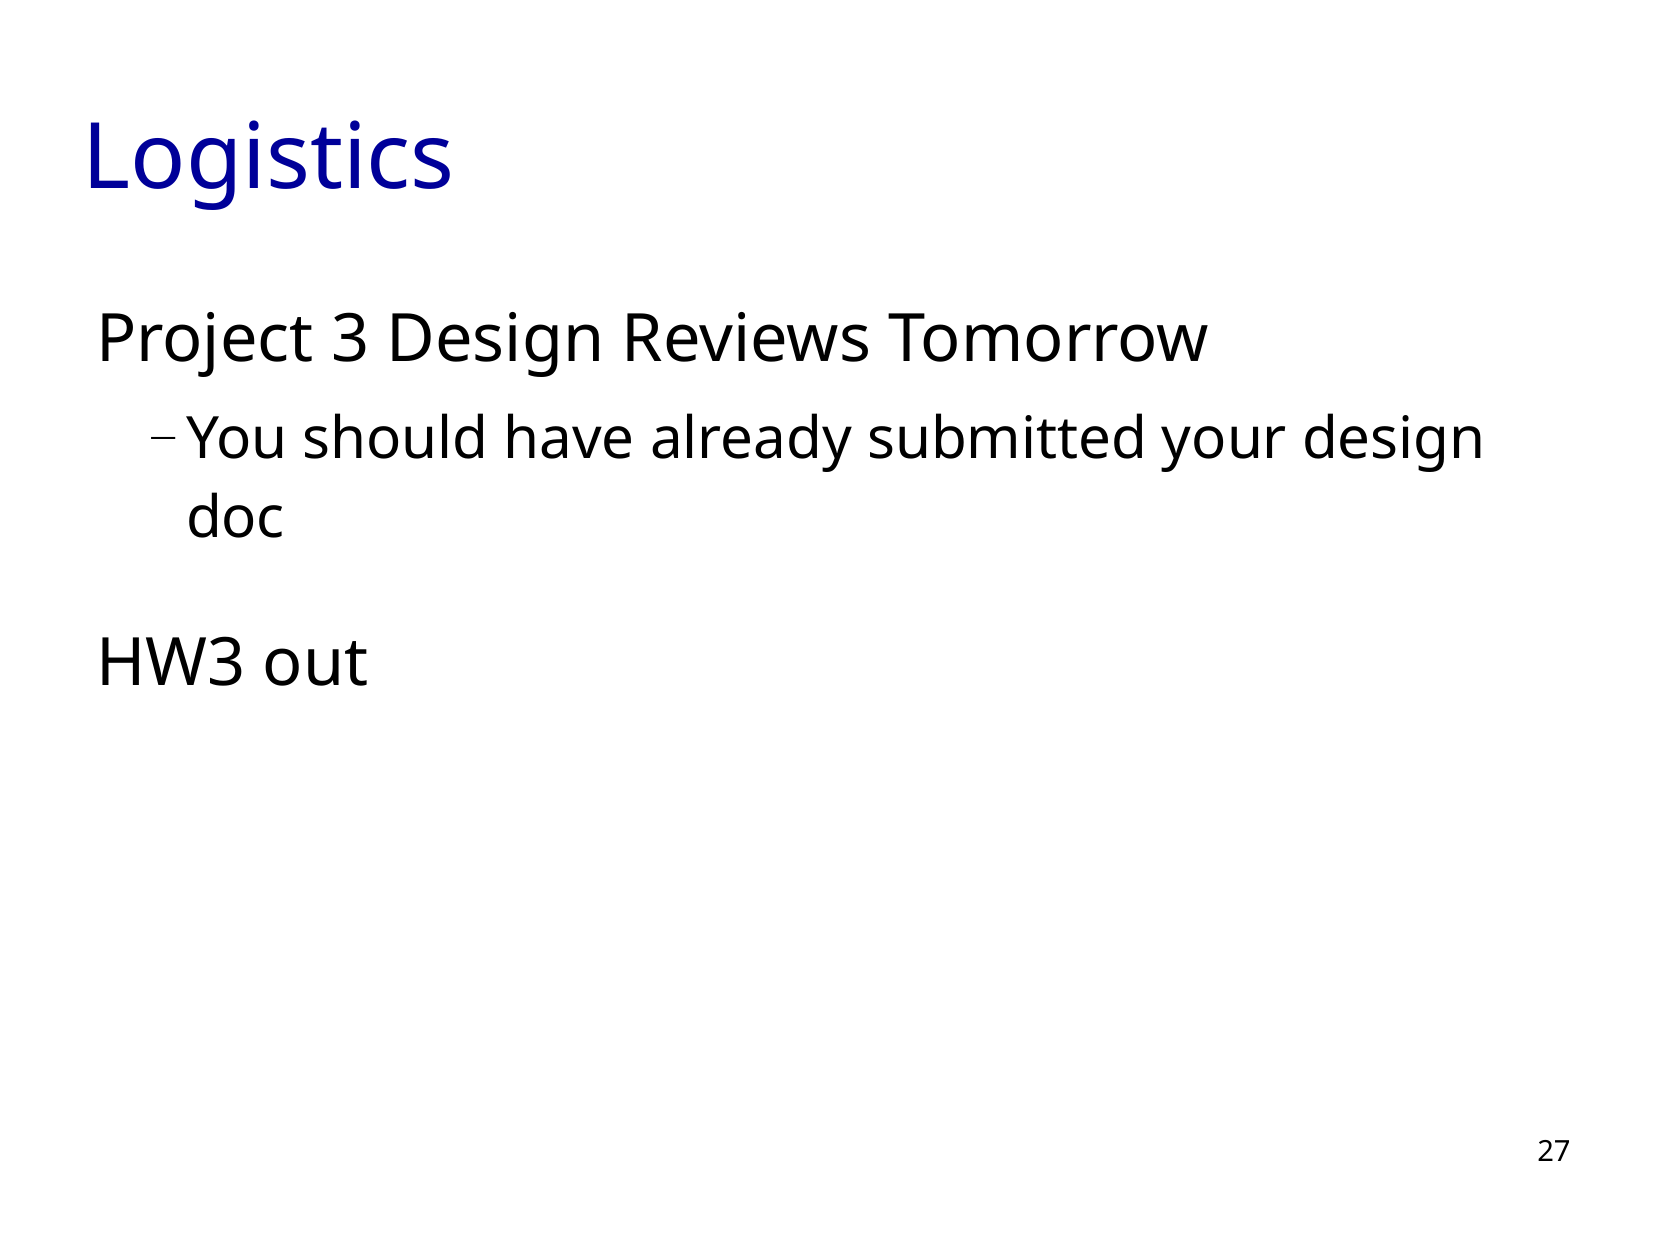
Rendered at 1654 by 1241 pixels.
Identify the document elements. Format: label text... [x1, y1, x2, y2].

list Project 3 Design Reviews Tomorrow You should have already submitted your design doc HW3 out [60, 290, 1571, 1096]
title Logistics [82, 49, 1571, 257]
